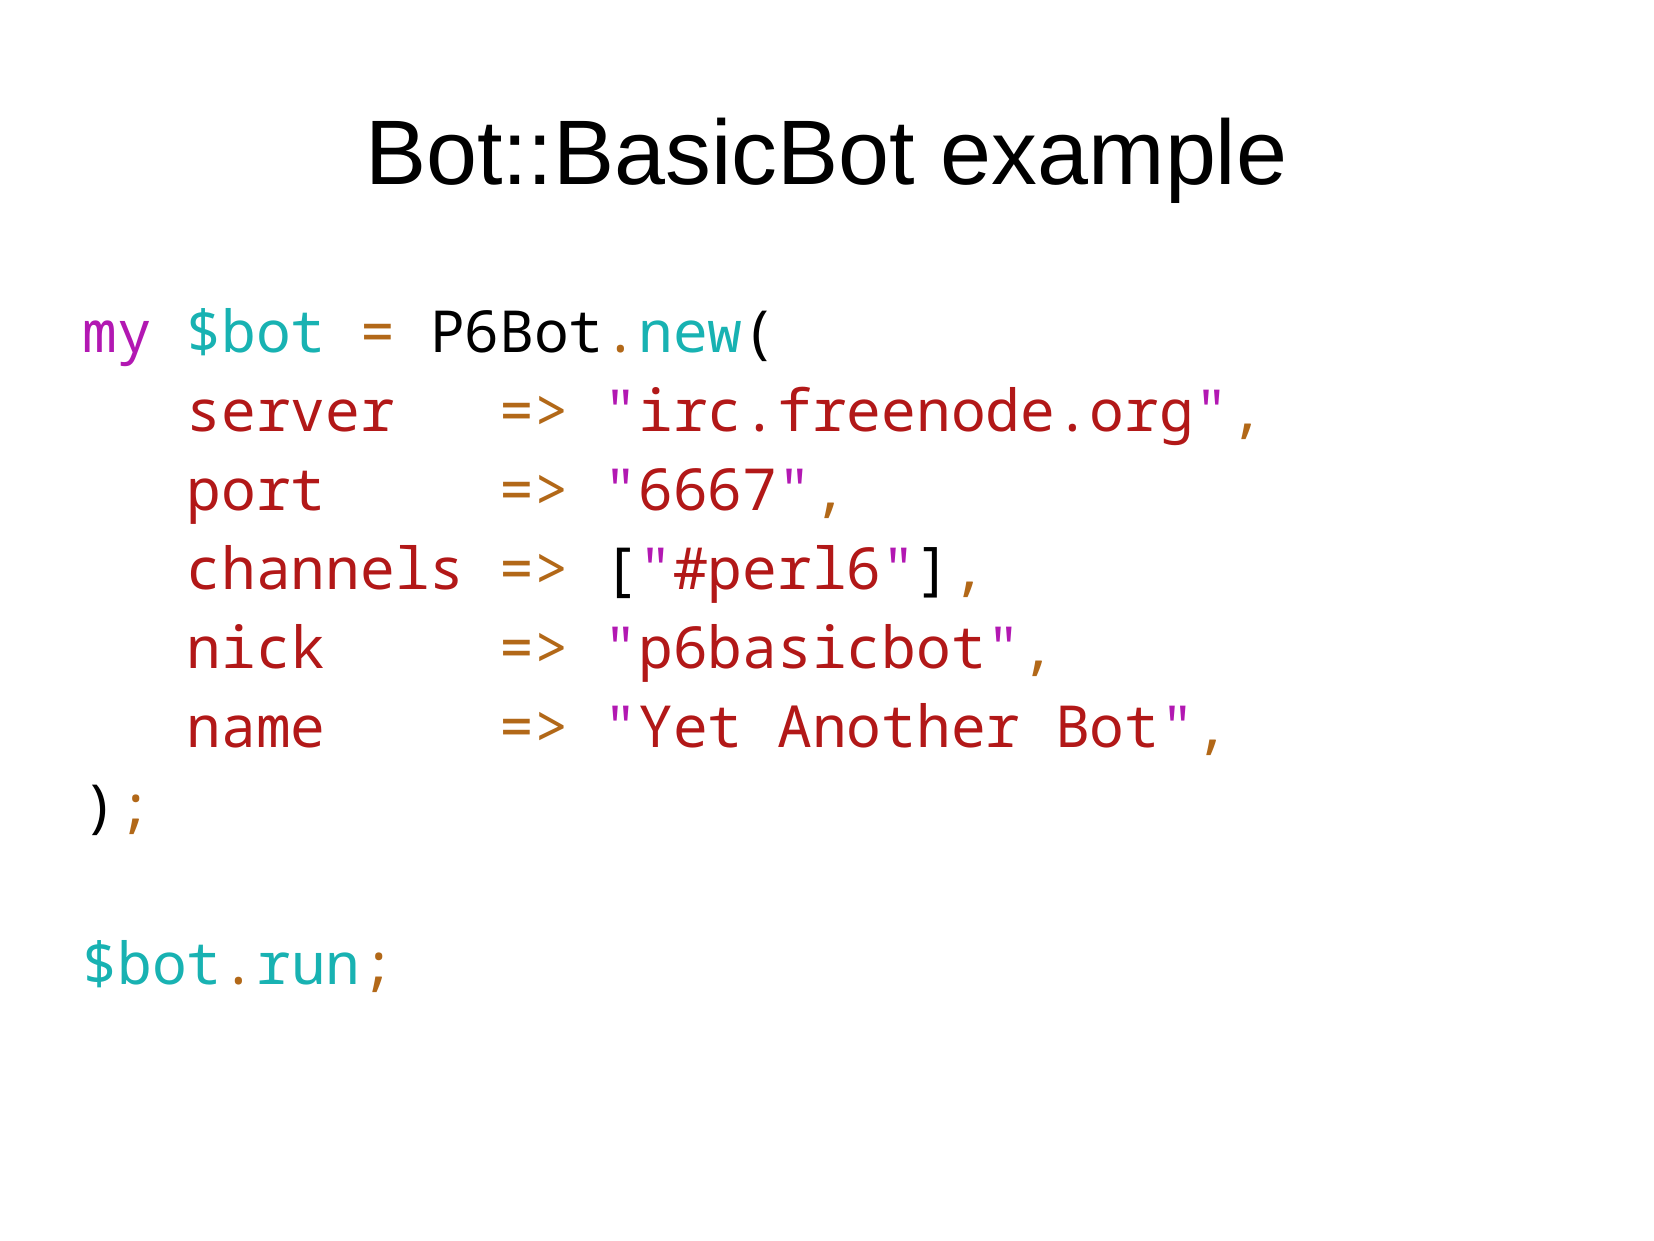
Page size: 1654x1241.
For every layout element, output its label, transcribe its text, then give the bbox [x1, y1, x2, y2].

title Bot::BasicBot example [82, 49, 1571, 257]
list my $bot = P6Bot.new( server => "irc.freenode.org", port => "6667", channels => ["#perl6"], nick => "p6basicbot", name => "Yet Another Bot", ); $bot.run; [82, 290, 1571, 1010]
